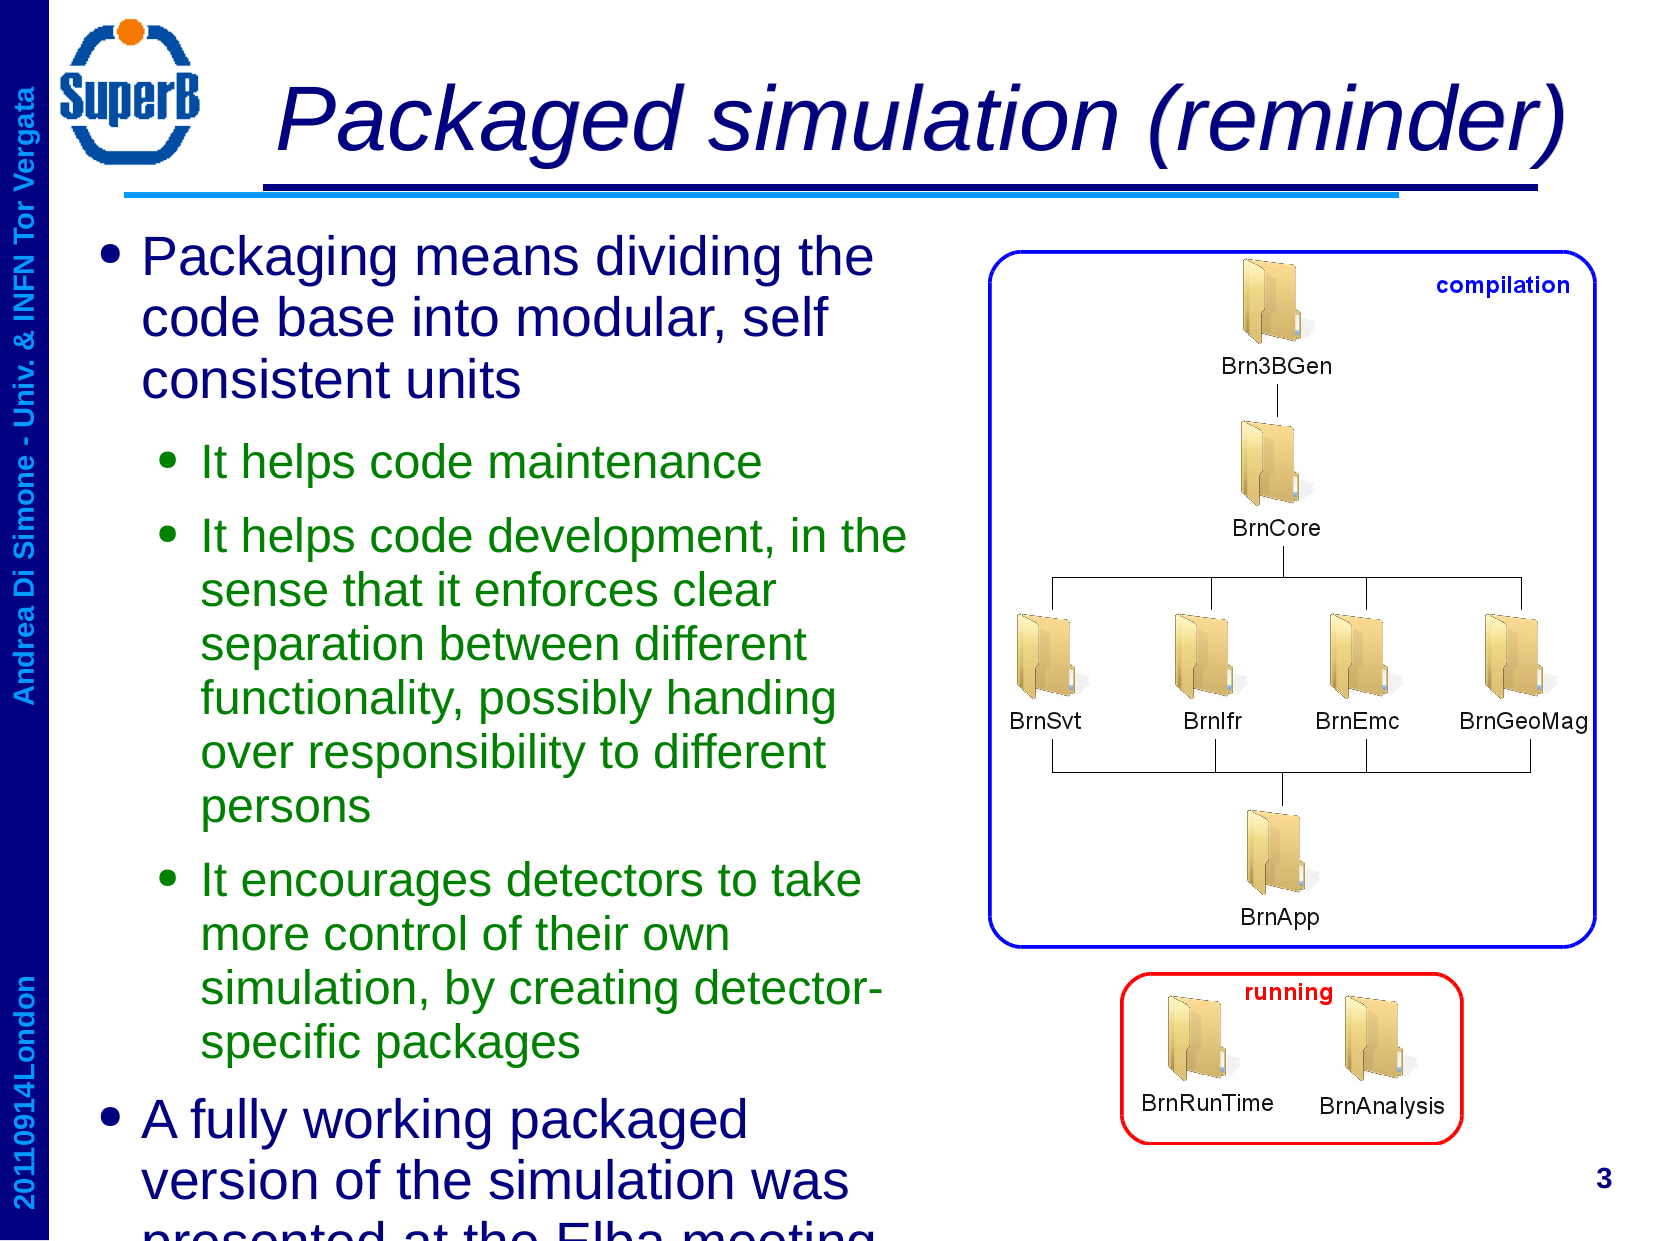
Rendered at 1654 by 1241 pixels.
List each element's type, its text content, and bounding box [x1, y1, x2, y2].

title Packaged simulation (reminder) [82, 49, 1571, 188]
picture [51, 16, 208, 170]
list Packaging means dividing the code base into modular, self consistent units It helps code maintenance It helps code development, in the sense that it enforces clear separation between different functionality, possibly handing over responsibility to different persons It encourages detectors to take more control of their own simulation, by creating detector-specific packages A fully working packaged version of the simulation was presented at the Elba meeting Its results were found to be identical to the ones of the “monolithic” Bruno [82, 225, 938, 1241]
picture [986, 248, 1613, 1145]
